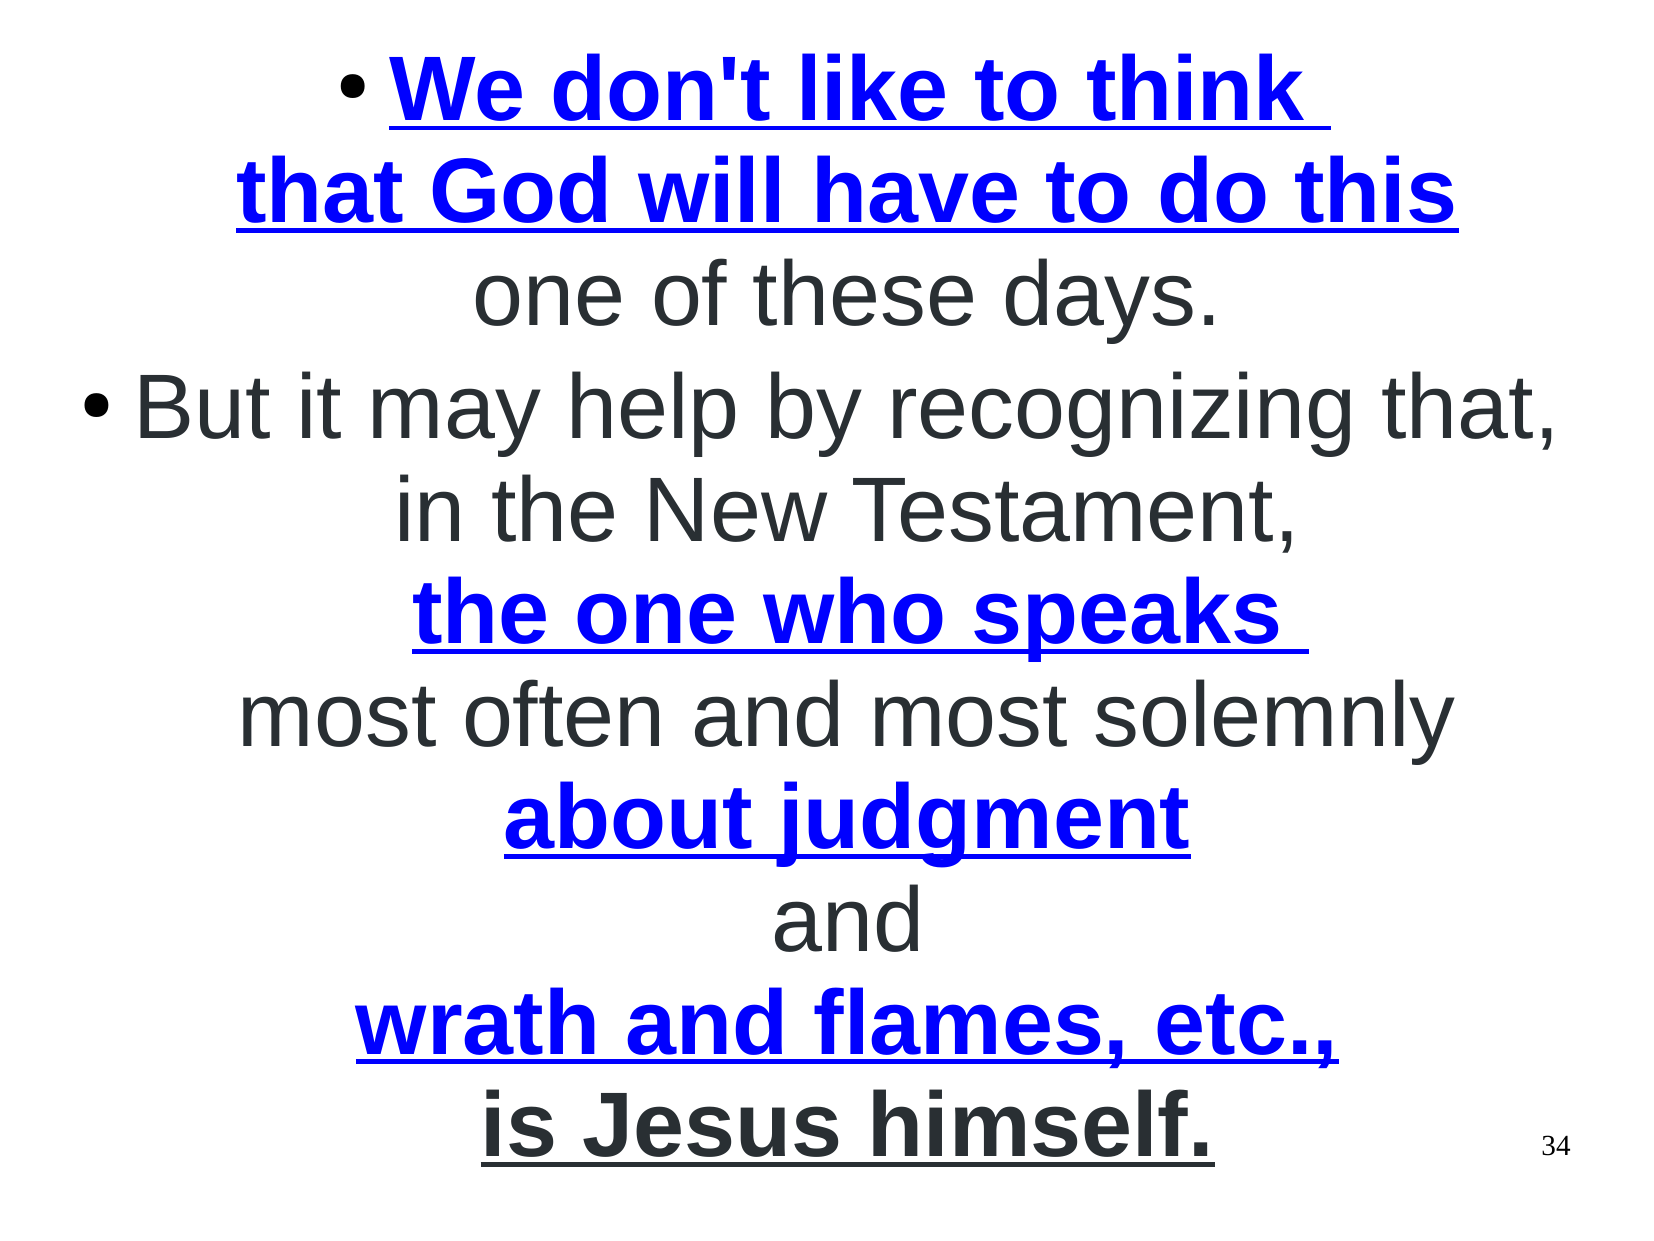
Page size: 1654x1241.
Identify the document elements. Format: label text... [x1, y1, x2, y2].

list We don't like to think that God will have to do this one of these days. But it may help by recognizing that, in the New Testament, the one who speaks most often and most solemnly about judgment and wrath and flames, etc., is Jesus himself. [37, 37, 1613, 1201]
